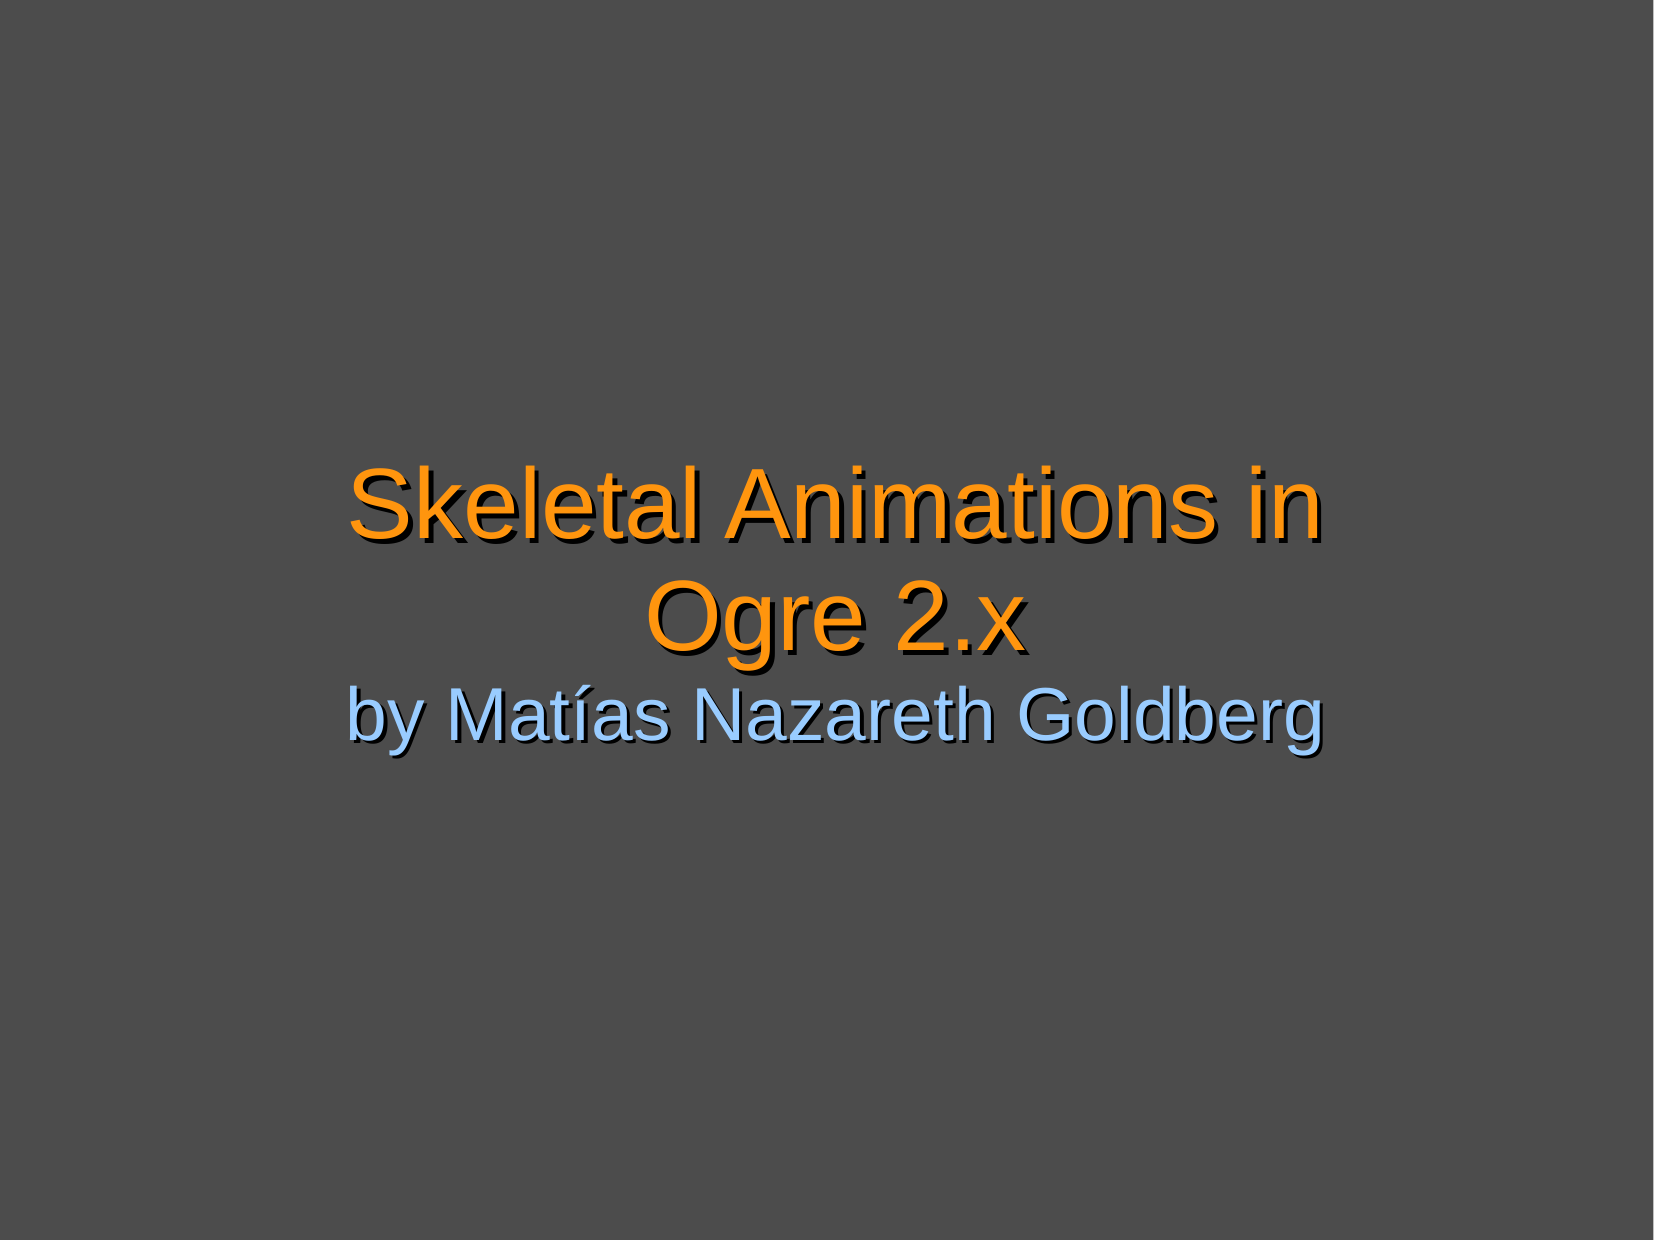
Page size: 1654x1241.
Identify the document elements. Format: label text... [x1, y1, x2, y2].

text_box Skeletal Animations in Ogre 2.x by Matías Nazareth Goldberg [200, 441, 1471, 765]
